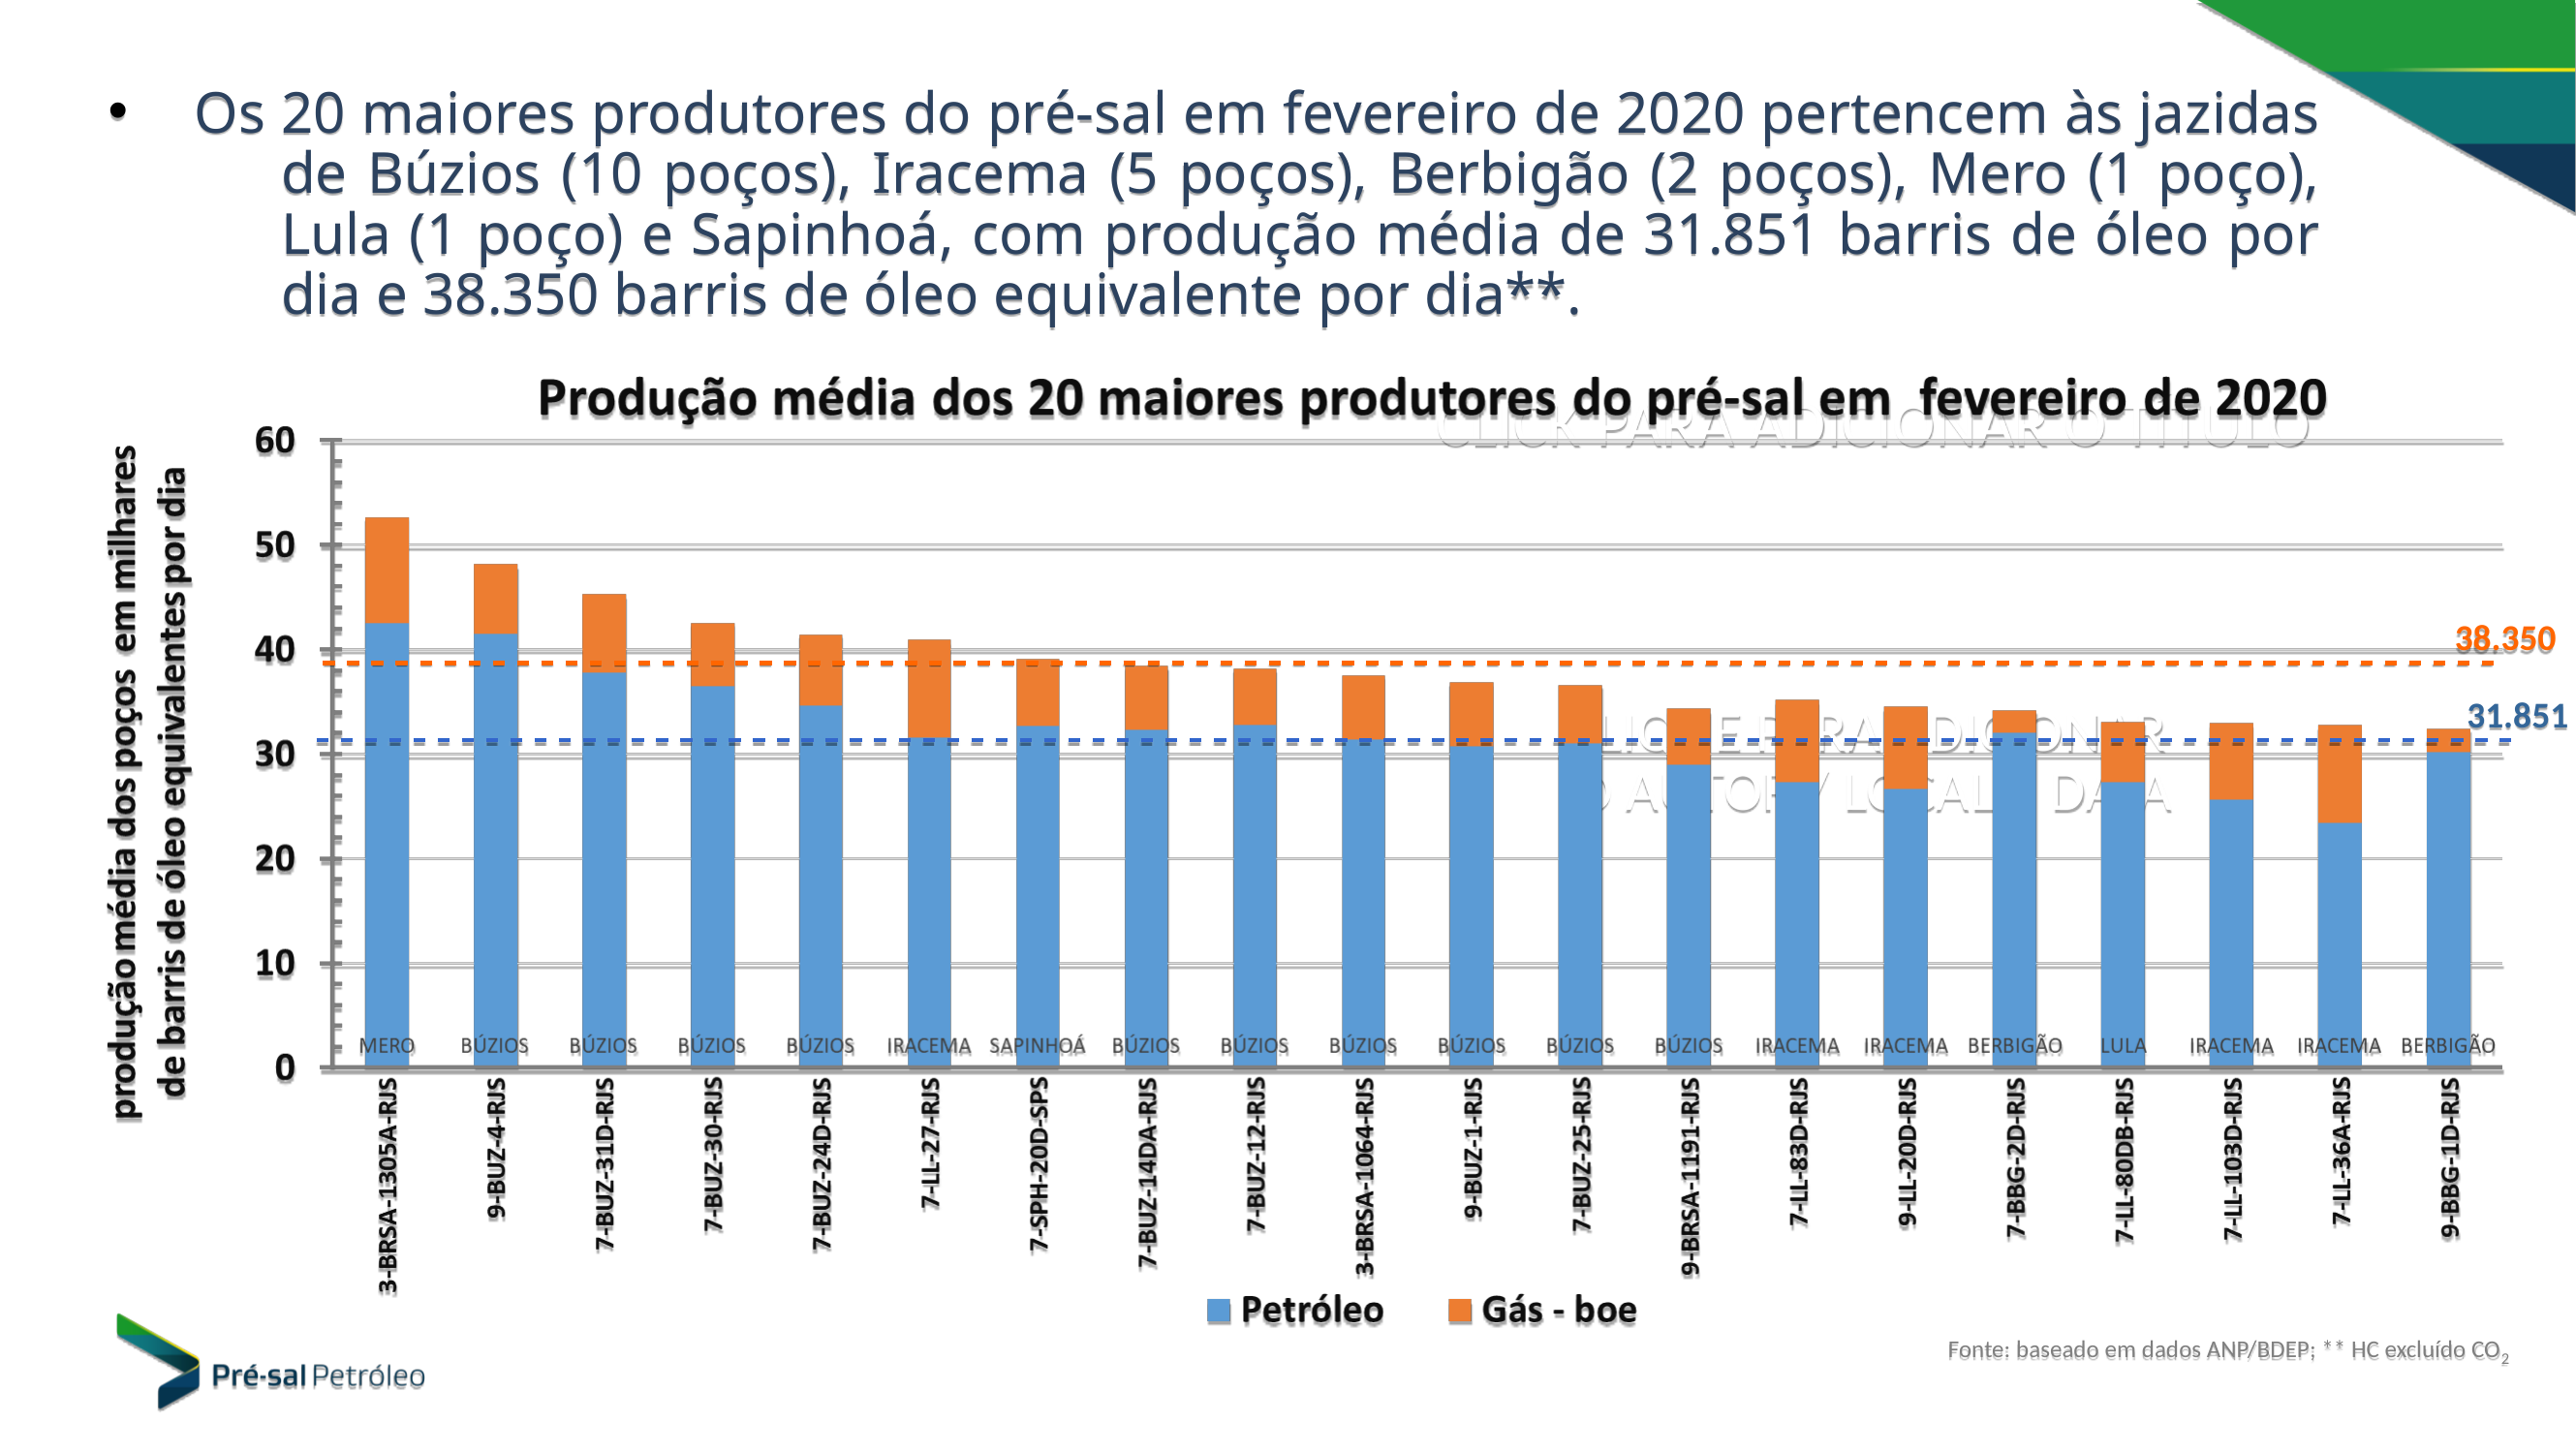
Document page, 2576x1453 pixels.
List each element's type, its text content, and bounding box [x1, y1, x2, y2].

text_box Fonte: baseado em dados ANP/BDEP; ** HC excluído CO2 [1933, 1326, 2535, 1371]
picture [30, 293, 2553, 1338]
text_box 38.350 [2439, 606, 2576, 666]
text_box Os 20 maiores produtores do pré-sal em fevereiro de 2020 pertencem às jazidas de Búzios (10 poços), Iracema (5 poços), Berbigão (2 poços), Mero (1 poço), Lula (1 poço) e Sapinhoá, com produção média de 31.851 barris de óleo por dia e 38.350 barris de óleo equivalente por dia**. [93, 76, 2335, 307]
text_box 31.851 [2452, 684, 2576, 743]
